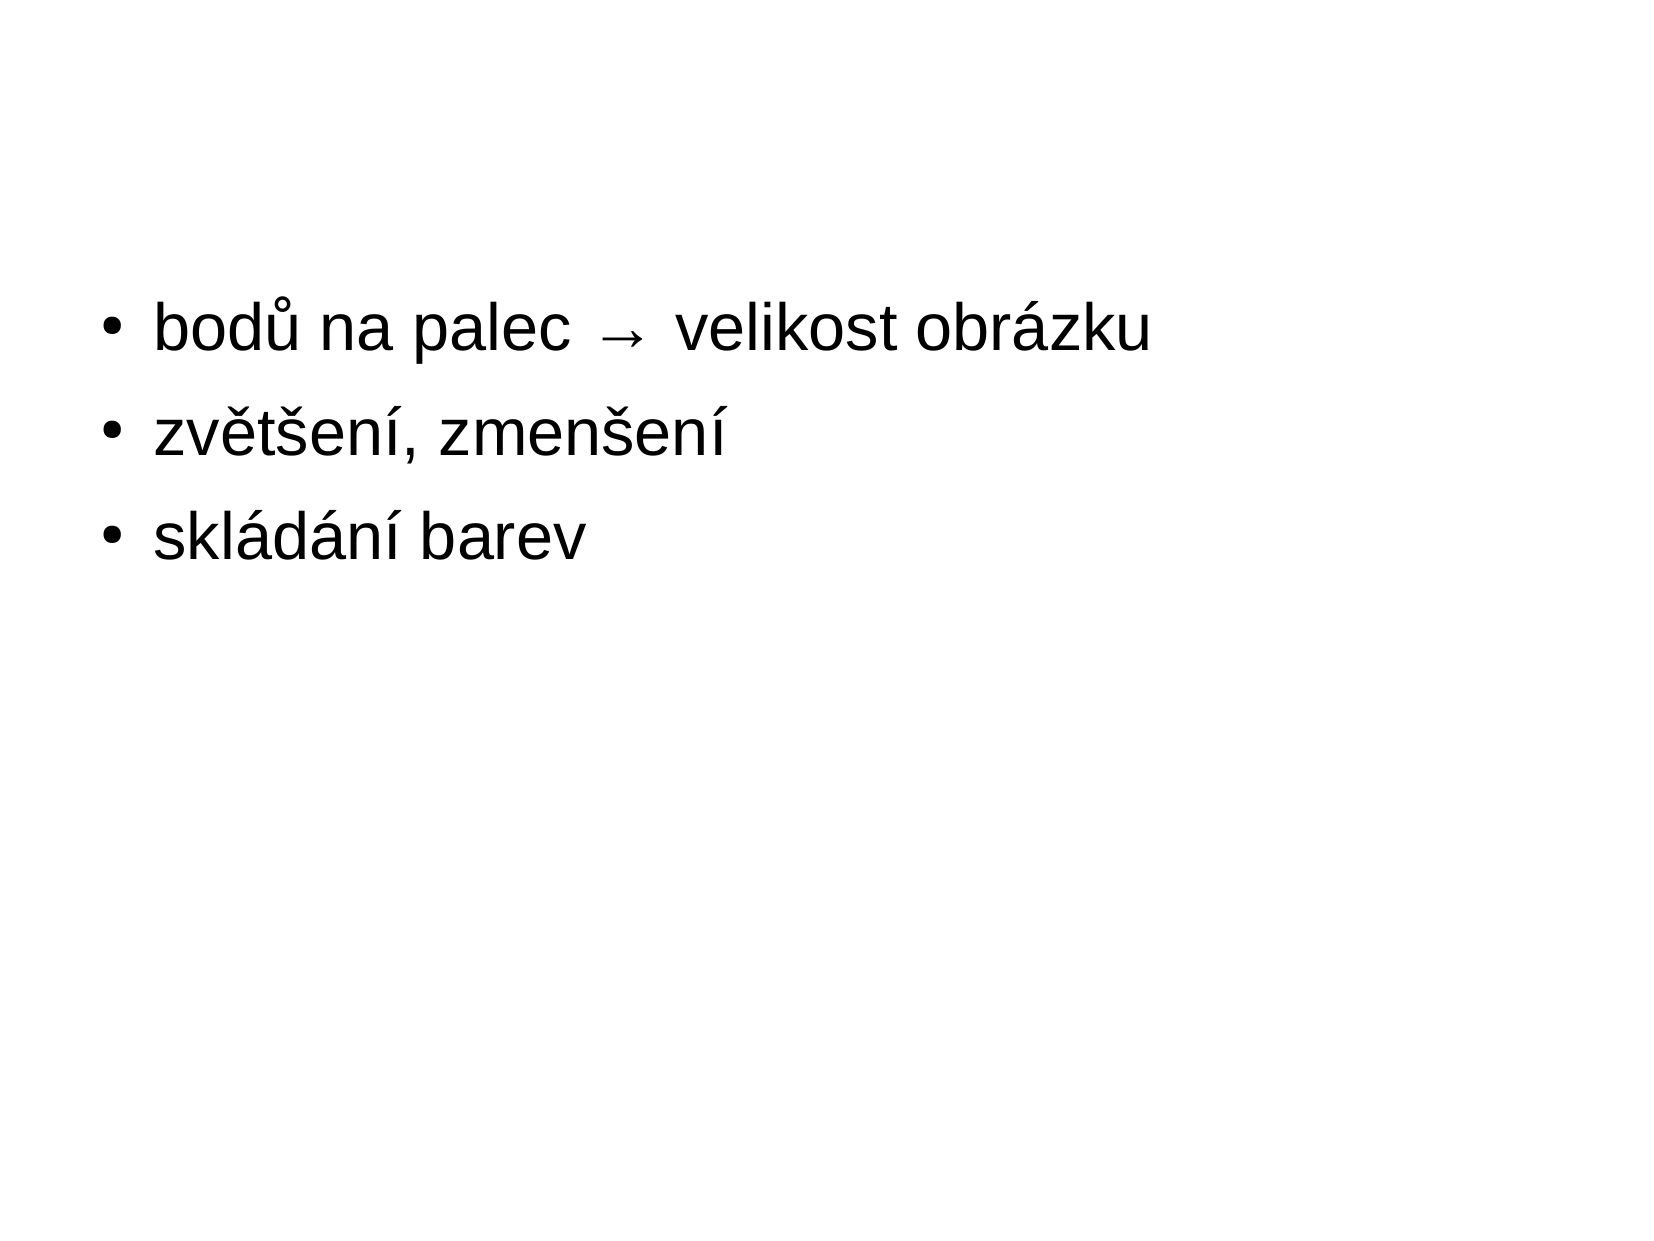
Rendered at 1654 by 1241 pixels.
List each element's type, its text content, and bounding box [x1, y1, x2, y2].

list bodů na palec → velikost obrázku zvětšení, zmenšení skládání barev [82, 290, 1571, 1010]
